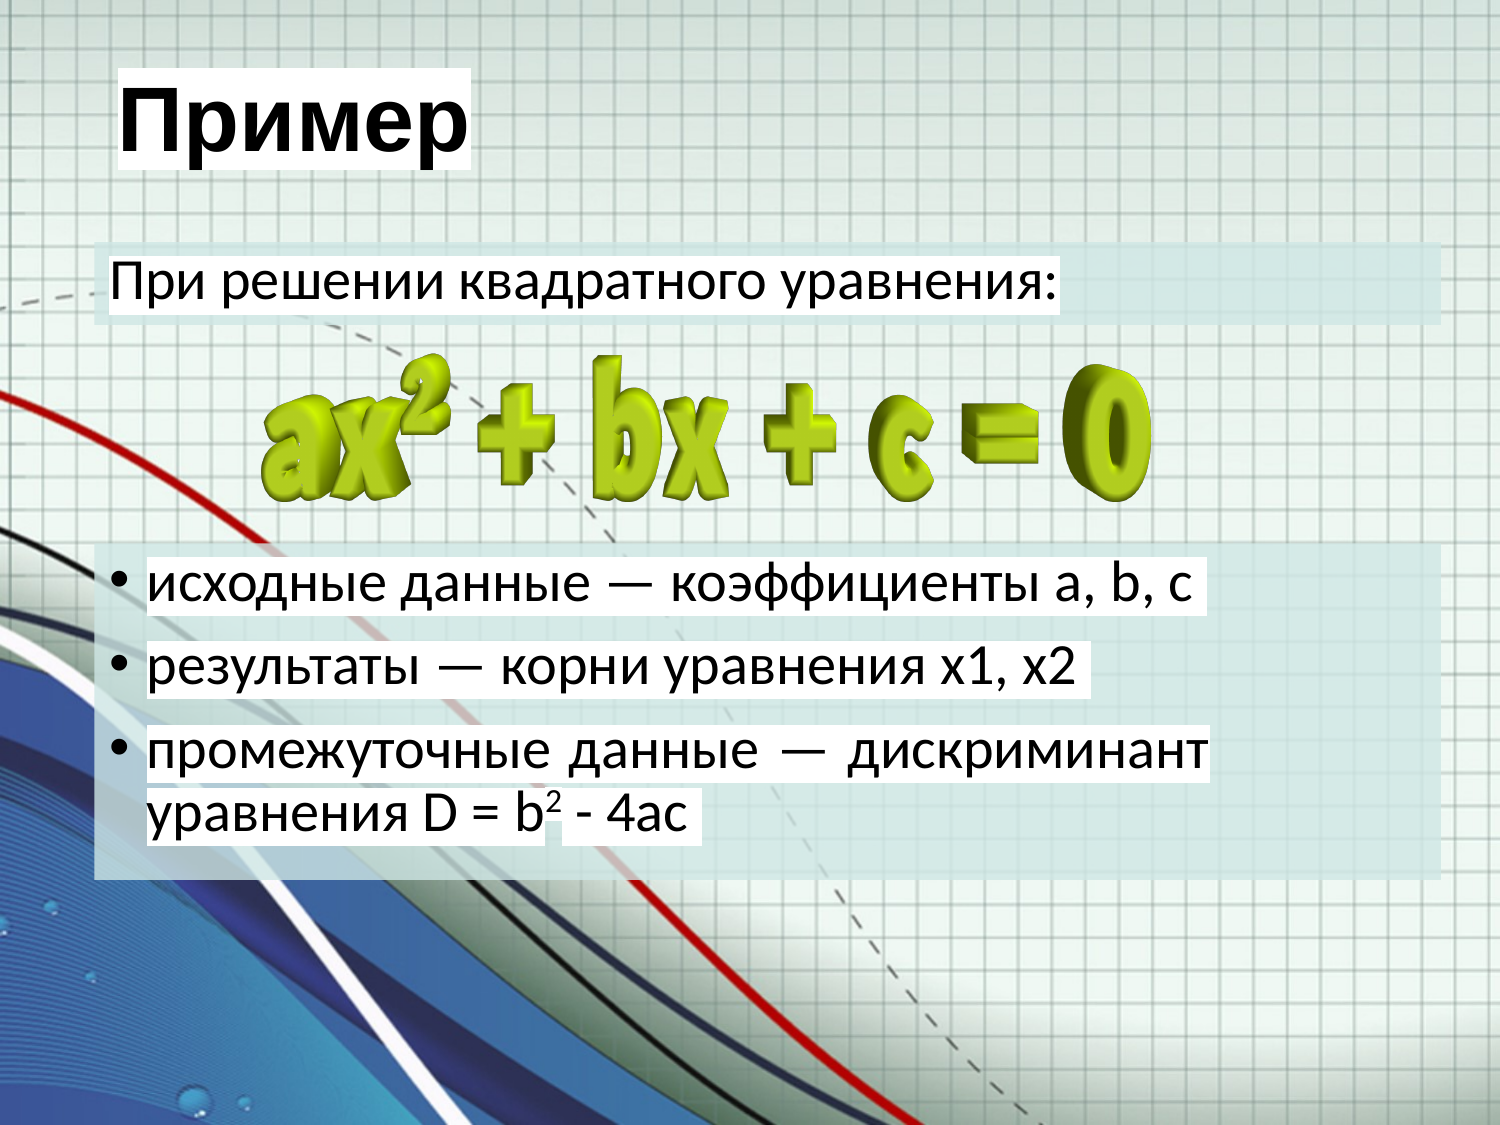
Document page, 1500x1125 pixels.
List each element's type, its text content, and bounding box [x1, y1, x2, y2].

title Пример [103, 12, 1397, 231]
picture [0, 0, 1500, 1125]
list При решении квадратного уравнения: [94, 242, 1441, 325]
list исходные данные — коэффициенты а, b, с результаты — корни уравнения х1, х2 промежуточные данные — дискриминант уравнения D = b2 - 4aс [94, 543, 1441, 880]
